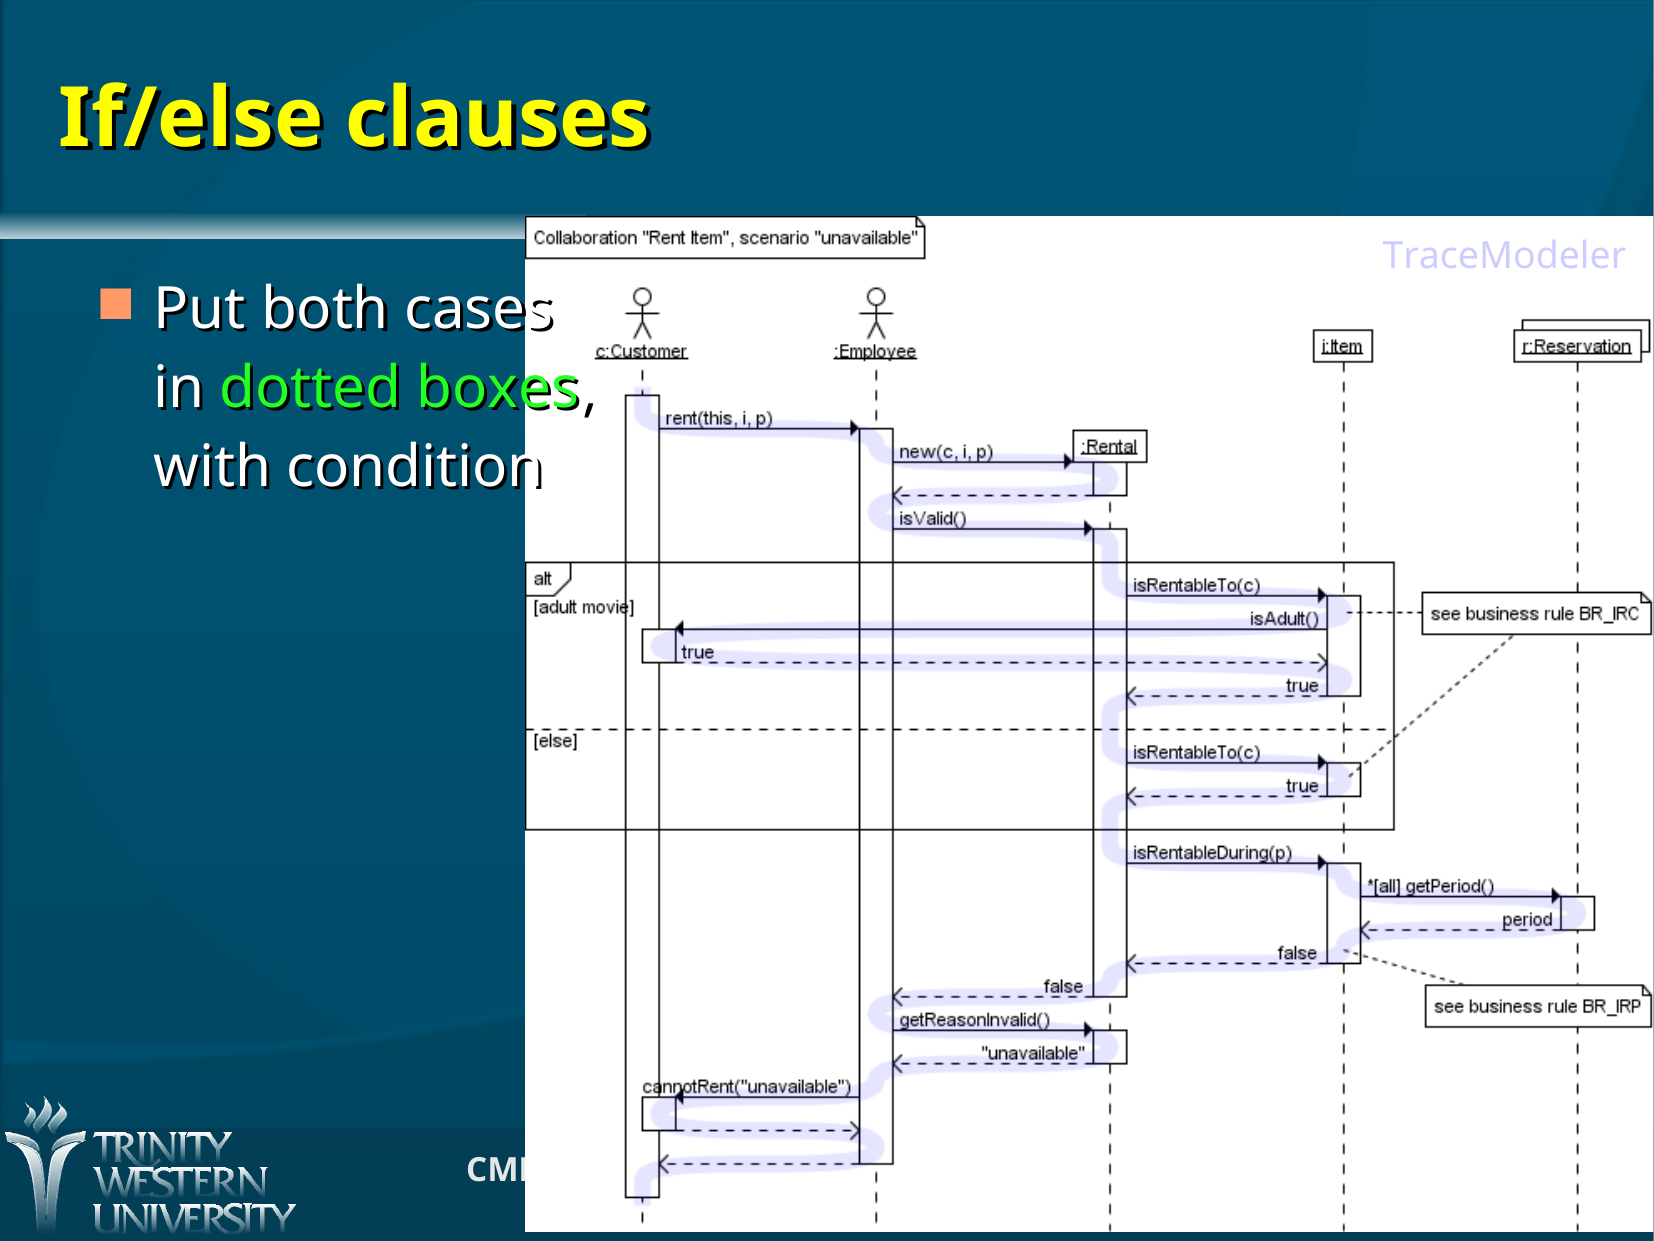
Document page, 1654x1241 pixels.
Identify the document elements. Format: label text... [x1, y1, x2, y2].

list Put both cases in dotted boxes, with condition [82, 266, 676, 526]
picture [525, 216, 1654, 1231]
title If/else clauses [59, 27, 1548, 201]
text_box TraceModeler [1367, 225, 1654, 284]
picture [38, 1227, 54, 1232]
